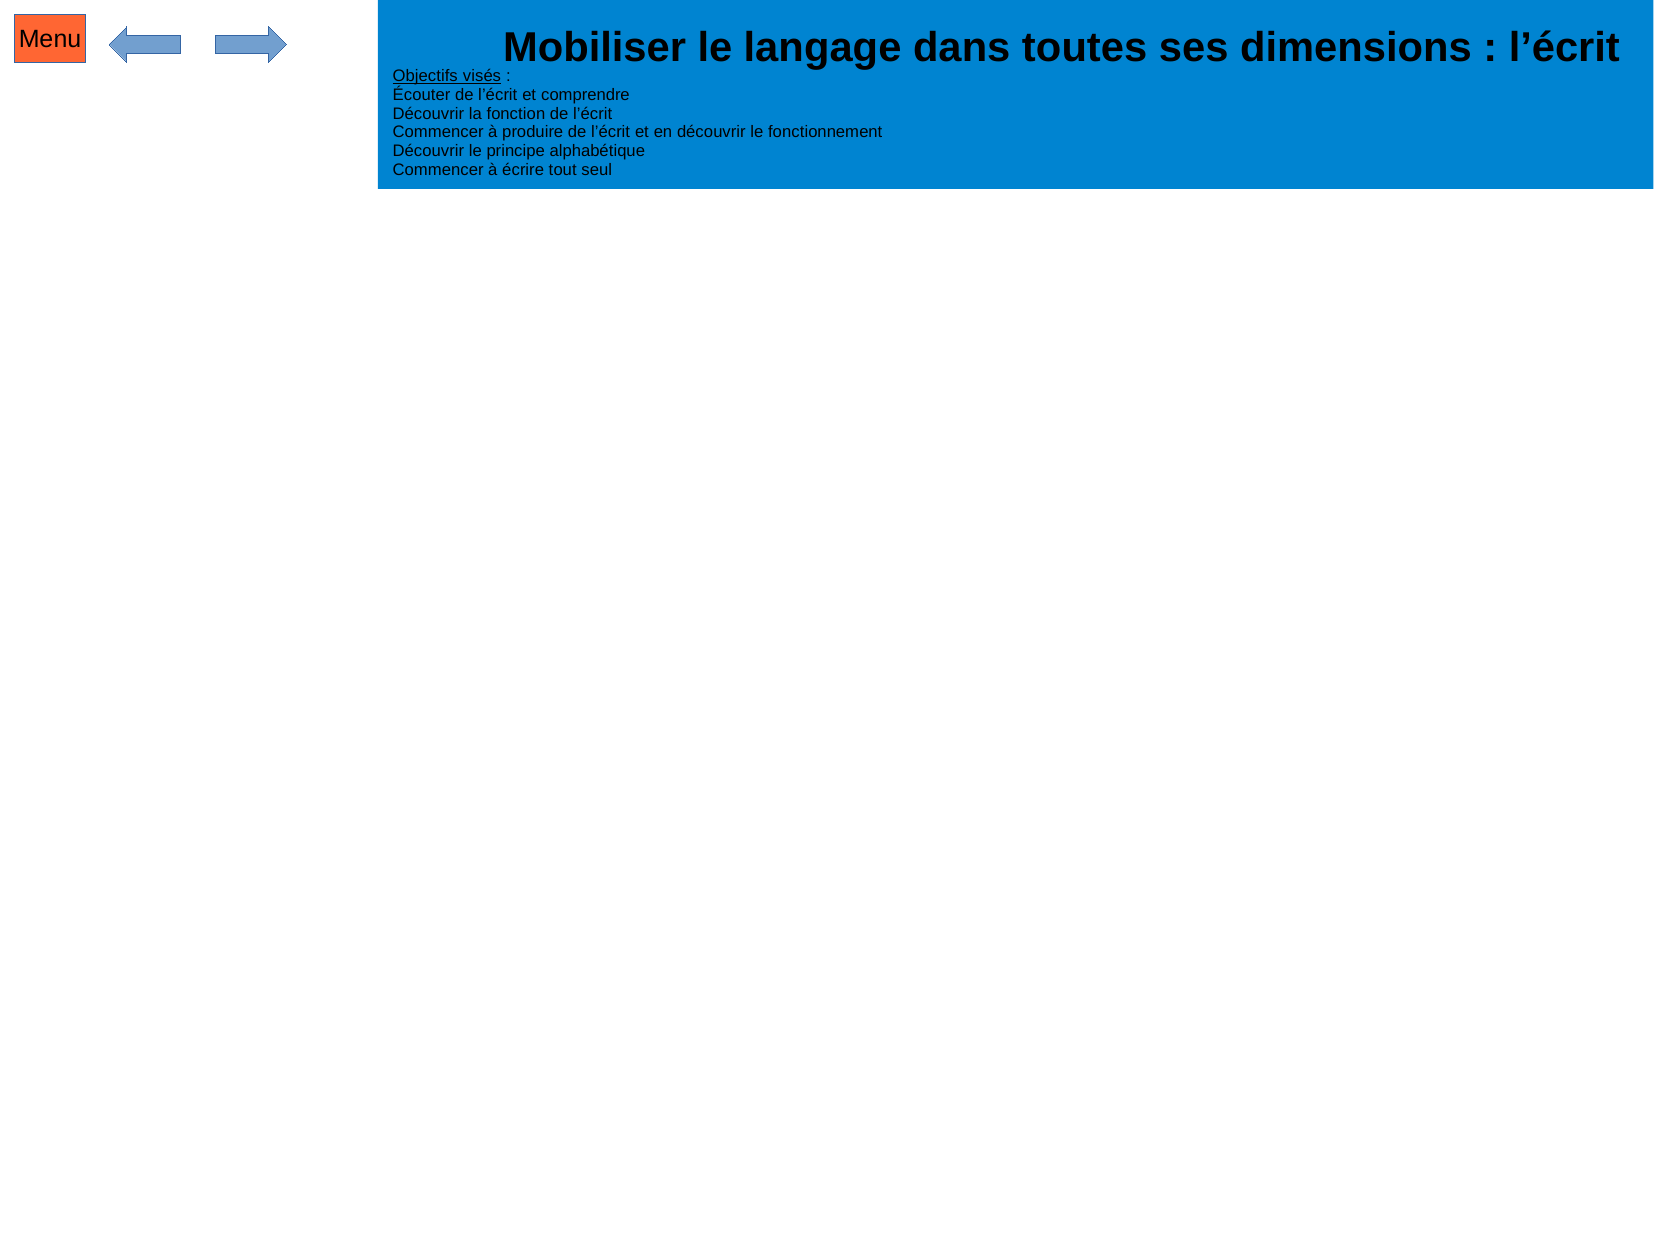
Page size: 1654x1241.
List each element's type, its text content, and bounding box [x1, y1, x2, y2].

text_box [109, 26, 181, 63]
text_box [377, 0, 1654, 189]
text_box [215, 26, 287, 63]
text_box Menu [14, 14, 86, 63]
text_box Mobiliser le langage dans toutes ses dimensions : l’écrit [488, 16, 1636, 174]
text_box Objectifs visés : Écouter de l’écrit et comprendre Découvrir la fonction de l’écrit Commencer à produire de l’écrit et en découvrir le fonctionnement Découvrir le principe alphabétique Commencer à écrire tout seul [377, 59, 1127, 191]
